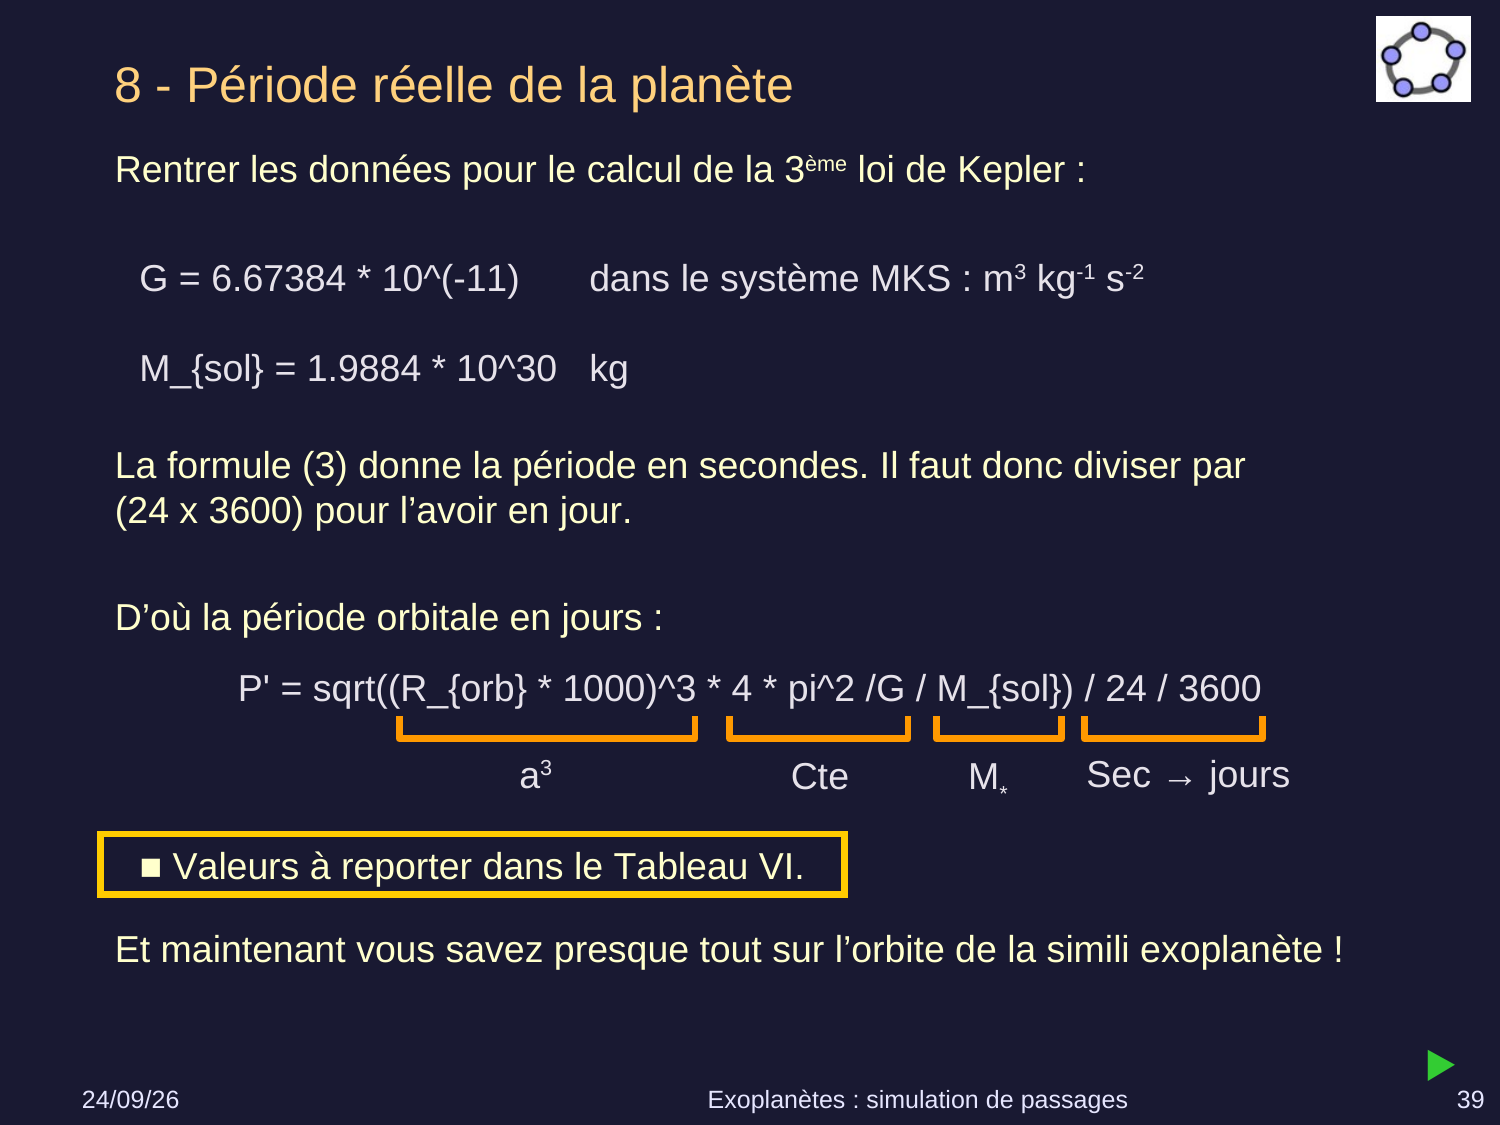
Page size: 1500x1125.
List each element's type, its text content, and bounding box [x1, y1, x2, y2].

text_box La formule (3) donne la période en secondes. Il faut donc diviser par (24 x 3600) pour l’avoir en jour. [100, 433, 1317, 539]
text_box D’où la période orbitale en jours : [100, 585, 679, 646]
text_box Cte [776, 744, 864, 805]
text_box 8 - Période réelle de la planète [99, 44, 1423, 120]
text_box Rentrer les données pour le calcul de la 3ème loi de Kepler : [100, 137, 1102, 198]
text_box G = 6.67384 * 10^(-11) dans le système MKS : m3 kg-1 s-2 M_{sol} = 1.9884 * 10^30 kg [124, 246, 1197, 397]
text_box Et maintenant vous savez presque tout sur l’orbite de la simili exoplanète ! [100, 916, 1424, 978]
text_box  [1409, 1034, 1475, 1096]
text_box ■ Valeurs à reporter dans le Tableau VI. [100, 834, 845, 895]
text_box Sec → jours [1071, 741, 1306, 803]
text_box a3 [504, 742, 568, 804]
picture [1376, 16, 1471, 102]
text_box M* [953, 744, 1023, 814]
text_box P' = sqrt((R_{orb} * 1000)^3 * 4 * pi^2 /G / M_{sol}) / 24 / 3600 [222, 655, 1277, 717]
